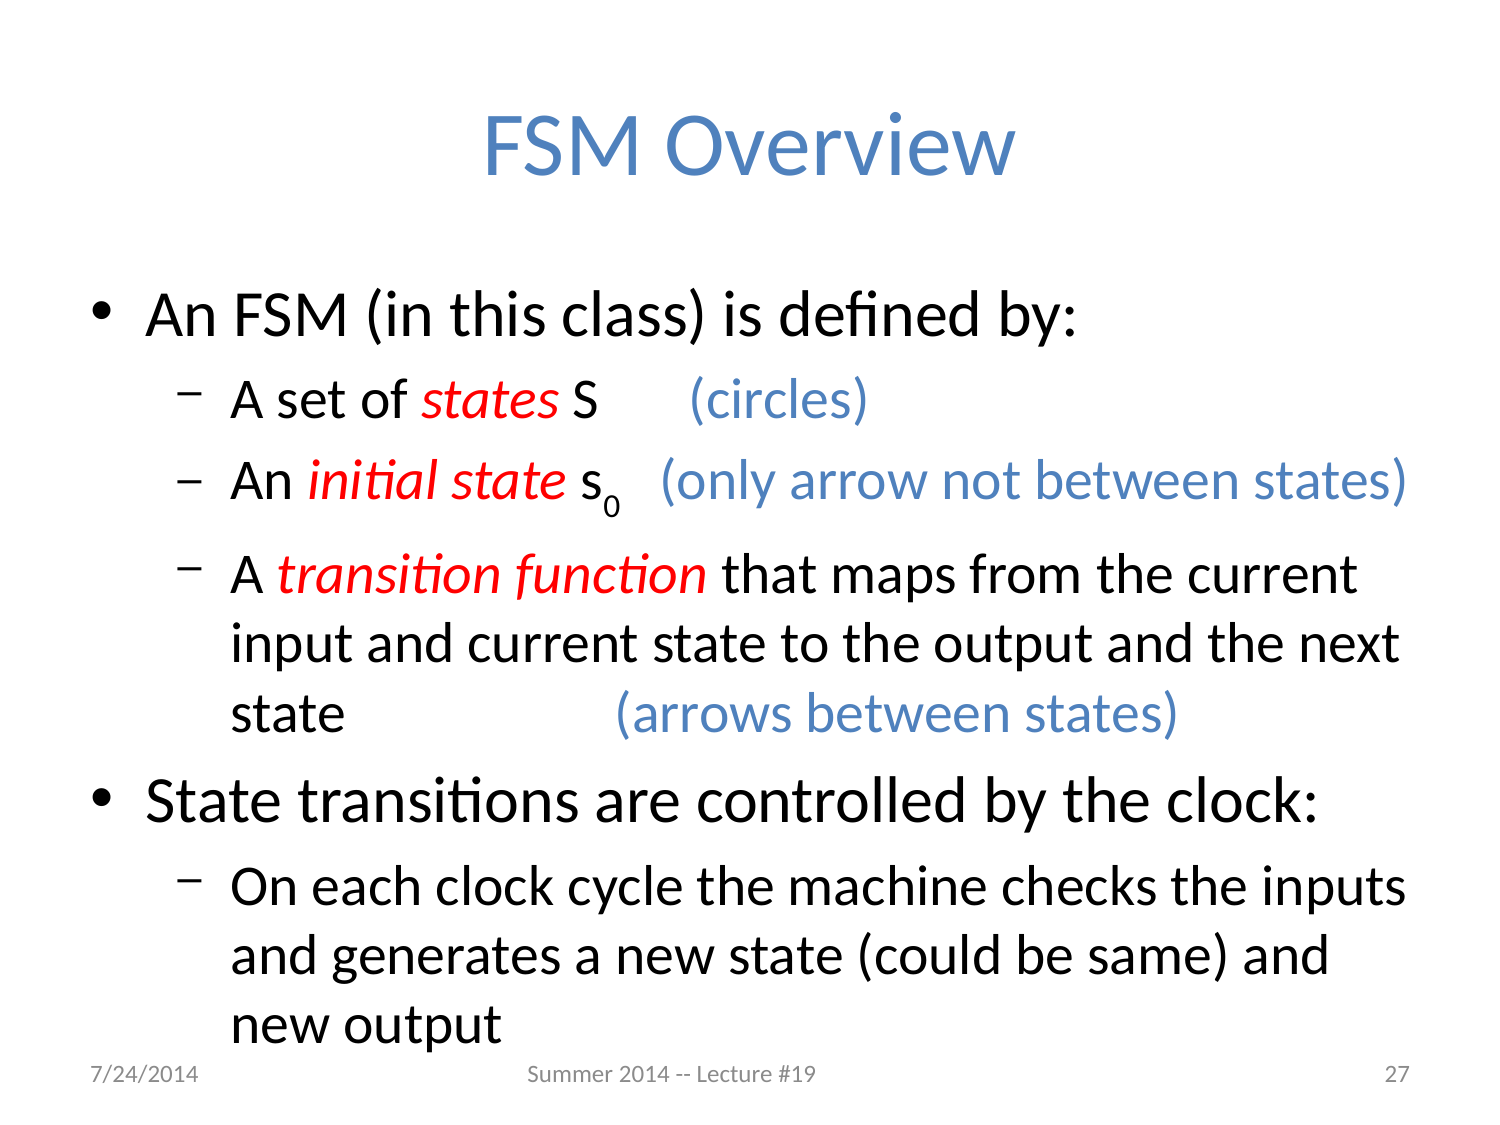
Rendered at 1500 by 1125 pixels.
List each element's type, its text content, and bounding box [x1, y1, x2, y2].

list An FSM (in this class) is defined by: A set of states S (circles) An initial state s0 (only arrow not between states) A transition function that maps from the current input and current state to the output and the next state (arrows between states) State transitions are controlled by the clock: On each clock cycle the machine checks the inputs and generates a new state (could be same) and new output [75, 262, 1425, 1073]
slide_number <number> [1074, 1042, 1425, 1103]
slide_number 7/24/2014 [75, 1042, 425, 1103]
footer Summer 2014 -- Lecture #19 [512, 1042, 988, 1103]
title FSM Overview [75, 45, 1425, 233]
